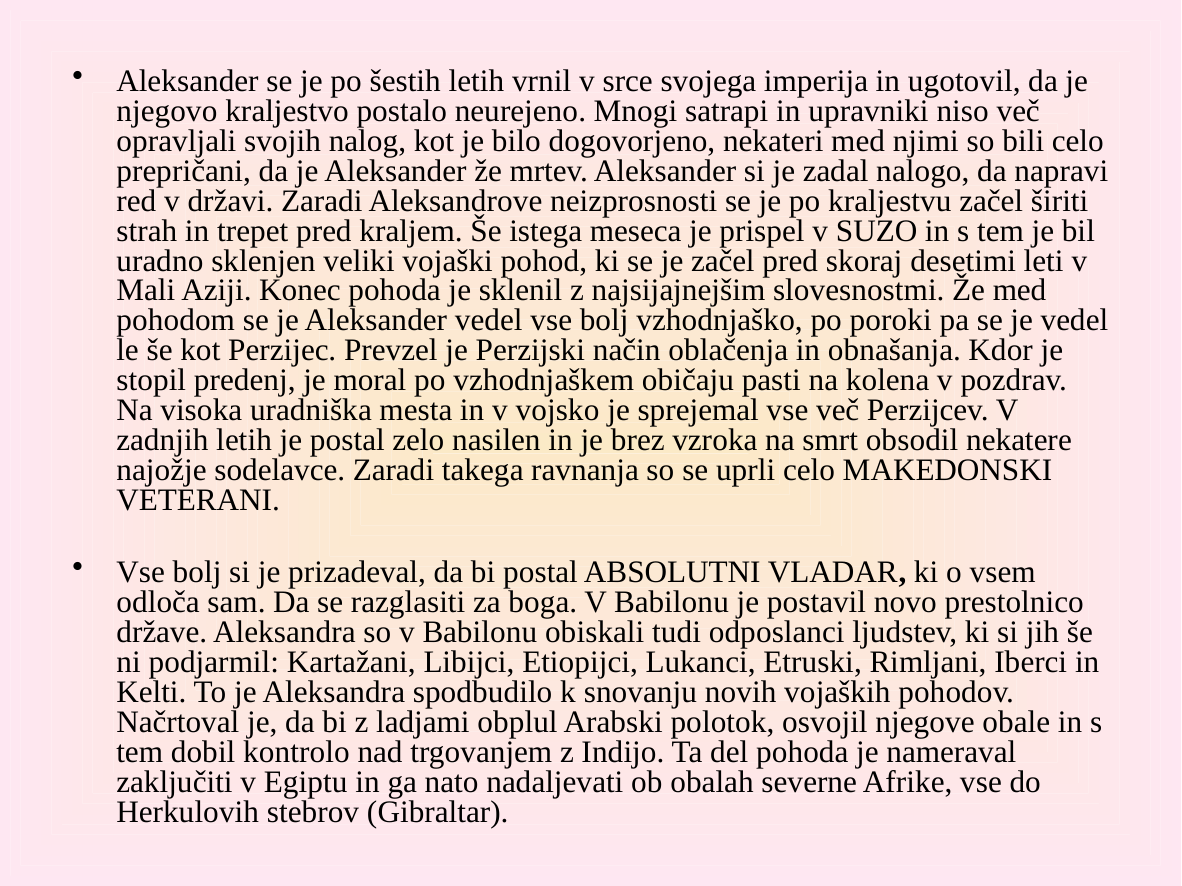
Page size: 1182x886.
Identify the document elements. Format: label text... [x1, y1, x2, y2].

list Aleksander se je po šestih letih vrnil v srce svojega imperija in ugotovil, da je njegovo kraljestvo postalo neurejeno. Mnogi satrapi in upravniki niso več opravljali svojih nalog, kot je bilo dogovorjeno, nekateri med njimi so bili celo prepričani, da je Aleksander že mrtev. Aleksander si je zadal nalogo, da napravi red v državi. Zaradi Aleksandrove neizprosnosti se je po kraljestvu začel širiti strah in trepet pred kraljem. Še istega meseca je prispel v SUZO in s tem je bil uradno sklenjen veliki vojaški pohod, ki se je začel pred skoraj desetimi leti v Mali Aziji. Konec pohoda je sklenil z najsijajnejšim slovesnostmi. Že med pohodom se je Aleksander vedel vse bolj vzhodnjaško, po poroki pa se je vedel le še kot Perzijec. Prevzel je Perzijski način oblačenja in obnašanja. Kdor je stopil predenj, je moral po vzhodnjaškem običaju pasti na kolena v pozdrav. Na visoka uradniška mesta in v vojsko je sprejemal vse več Perzijcev. V zadnjih letih je postal zelo nasilen in je brez vzroka na smrt obsodil nekatere najožje sodelavce. Zaradi takega ravnanja so se uprli celo MAKEDONSKI VETERANI. Vse bolj si je prizadeval, da bi postal ABSOLUTNI VLADAR, ki o vsem odloča sam. Da se razglasiti za boga. V Babilonu je postavil novo prestolnico države. Aleksandra so v Babilonu obiskali tudi odposlanci ljudstev, ki si jih še ni podjarmil: Kartažani, Libijci, Etiopijci, Lukanci, Etruski, Rimljani, Iberci in Kelti. To je Aleksandra spodbudilo k snovanju novih vojaških pohodov. Načrtoval je, da bi z ladjami obplul Arabski polotok, osvojil njegove obale in s tem dobil kontrolo nad trgovanjem z Indijo. Ta del pohoda je nameraval zaključiti v Egiptu in ga nato nadaljevati ob obalah severne Afrike, vse do Herkulovih stebrov (Gibraltar). [60, 61, 1124, 853]
